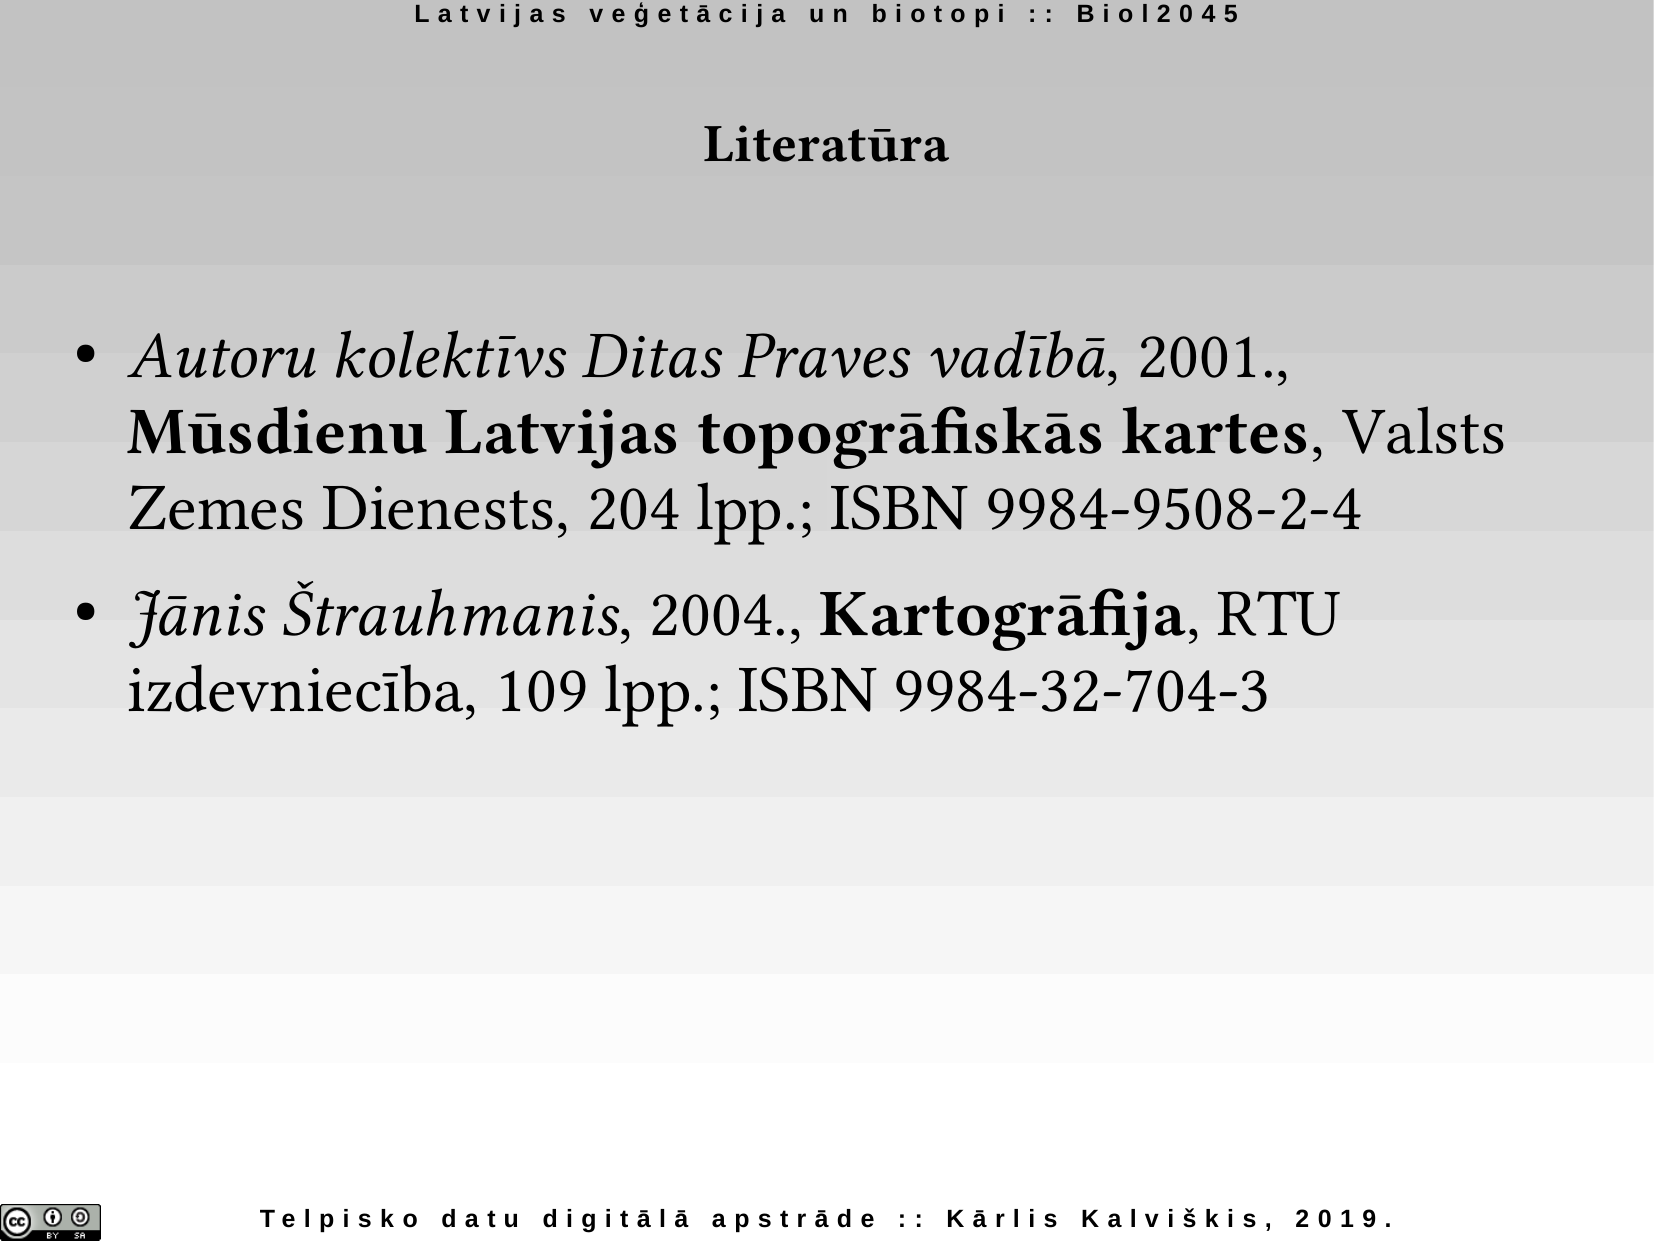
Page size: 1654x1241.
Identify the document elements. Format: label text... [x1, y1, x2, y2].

picture [0, 287, 1654, 1241]
list Autoru kolektīvs Ditas Praves vadībā, 2001., Mūsdienu Latvijas topogrāfiskās kartes, Valsts Zemes Dienests, 204 lpp.; ISBN 9984-9508-2-4 Jānis Štrauhmanis, 2004., Kartogrāfija, RTU izdevniecība, 109 lpp.; ISBN 9984-32-704-3 [56, 317, 1600, 1175]
title Literatūra [0, 1, 1654, 287]
